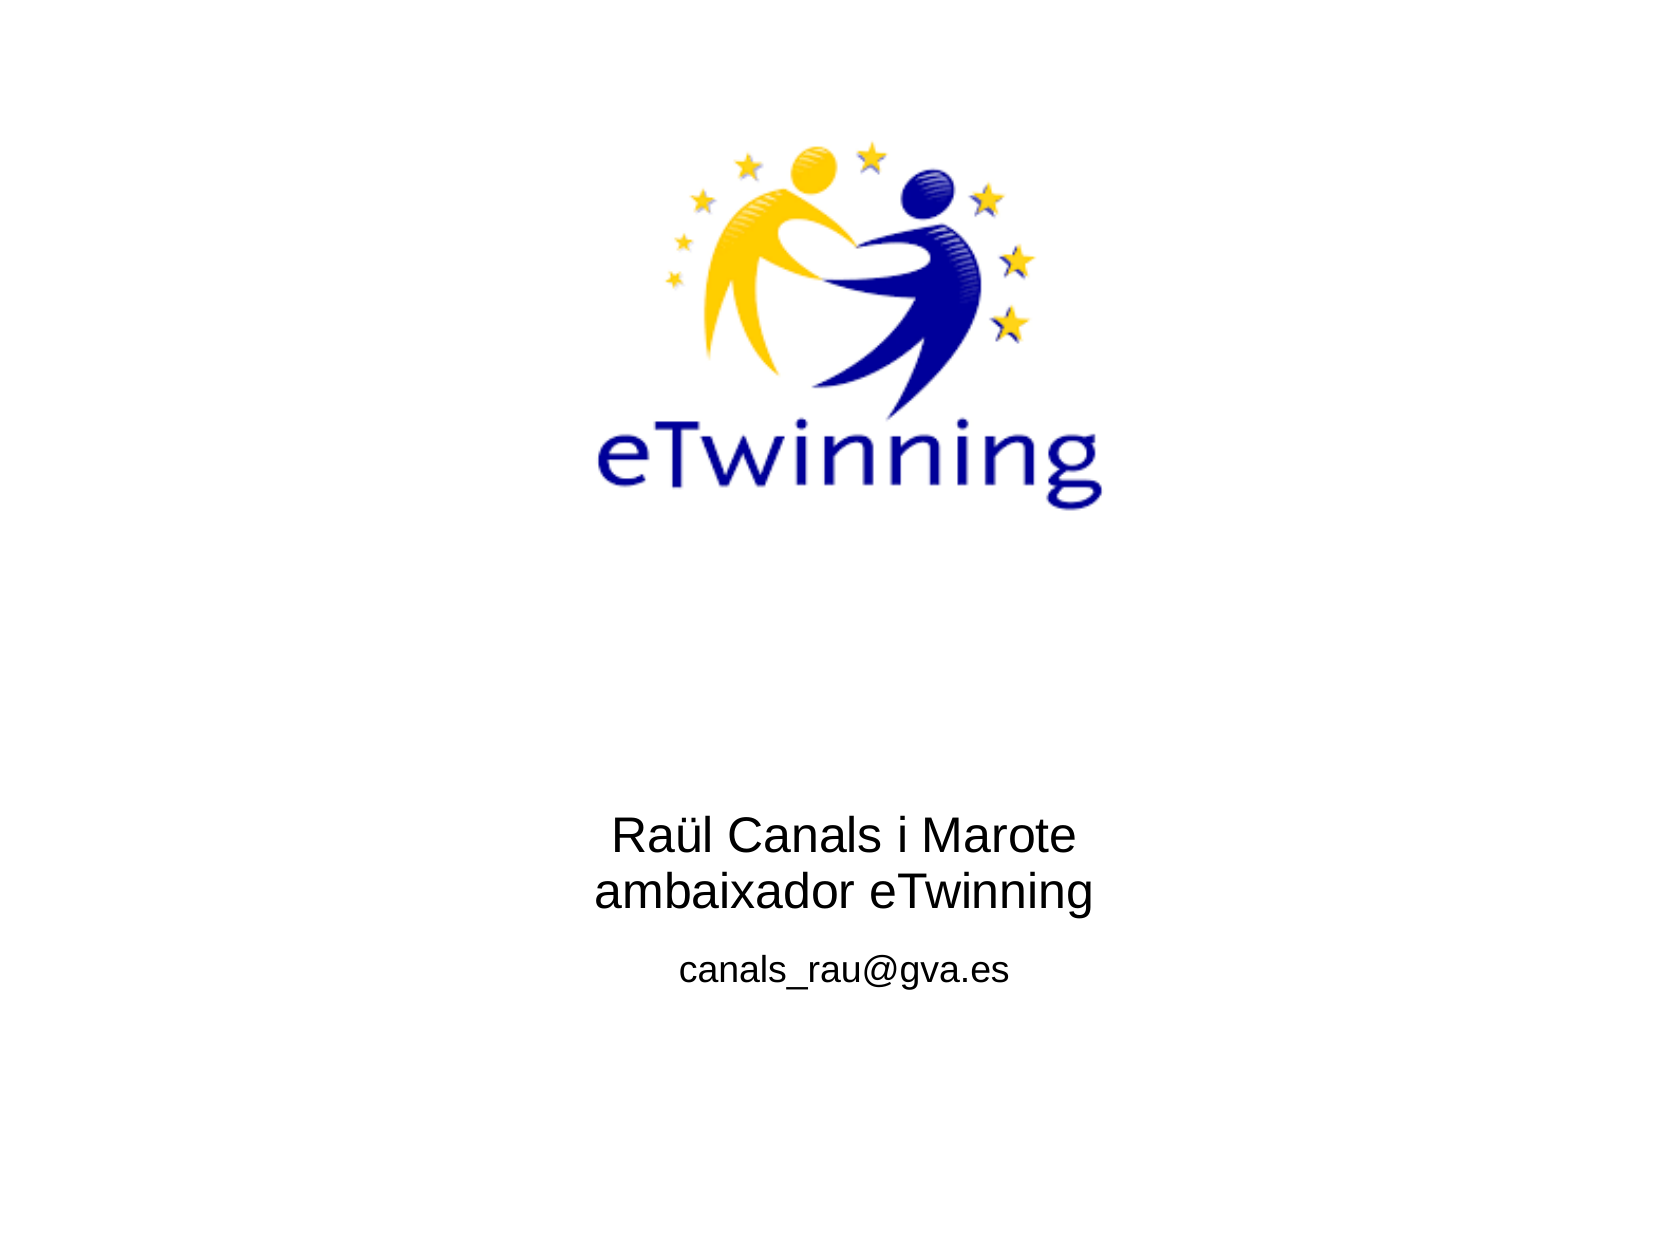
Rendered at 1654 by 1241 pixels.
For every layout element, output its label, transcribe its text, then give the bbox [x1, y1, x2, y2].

picture [578, 120, 1123, 532]
list Raül Canals i Marote ambaixador eTwinning canals_rau@gva.es [165, 590, 1524, 1021]
